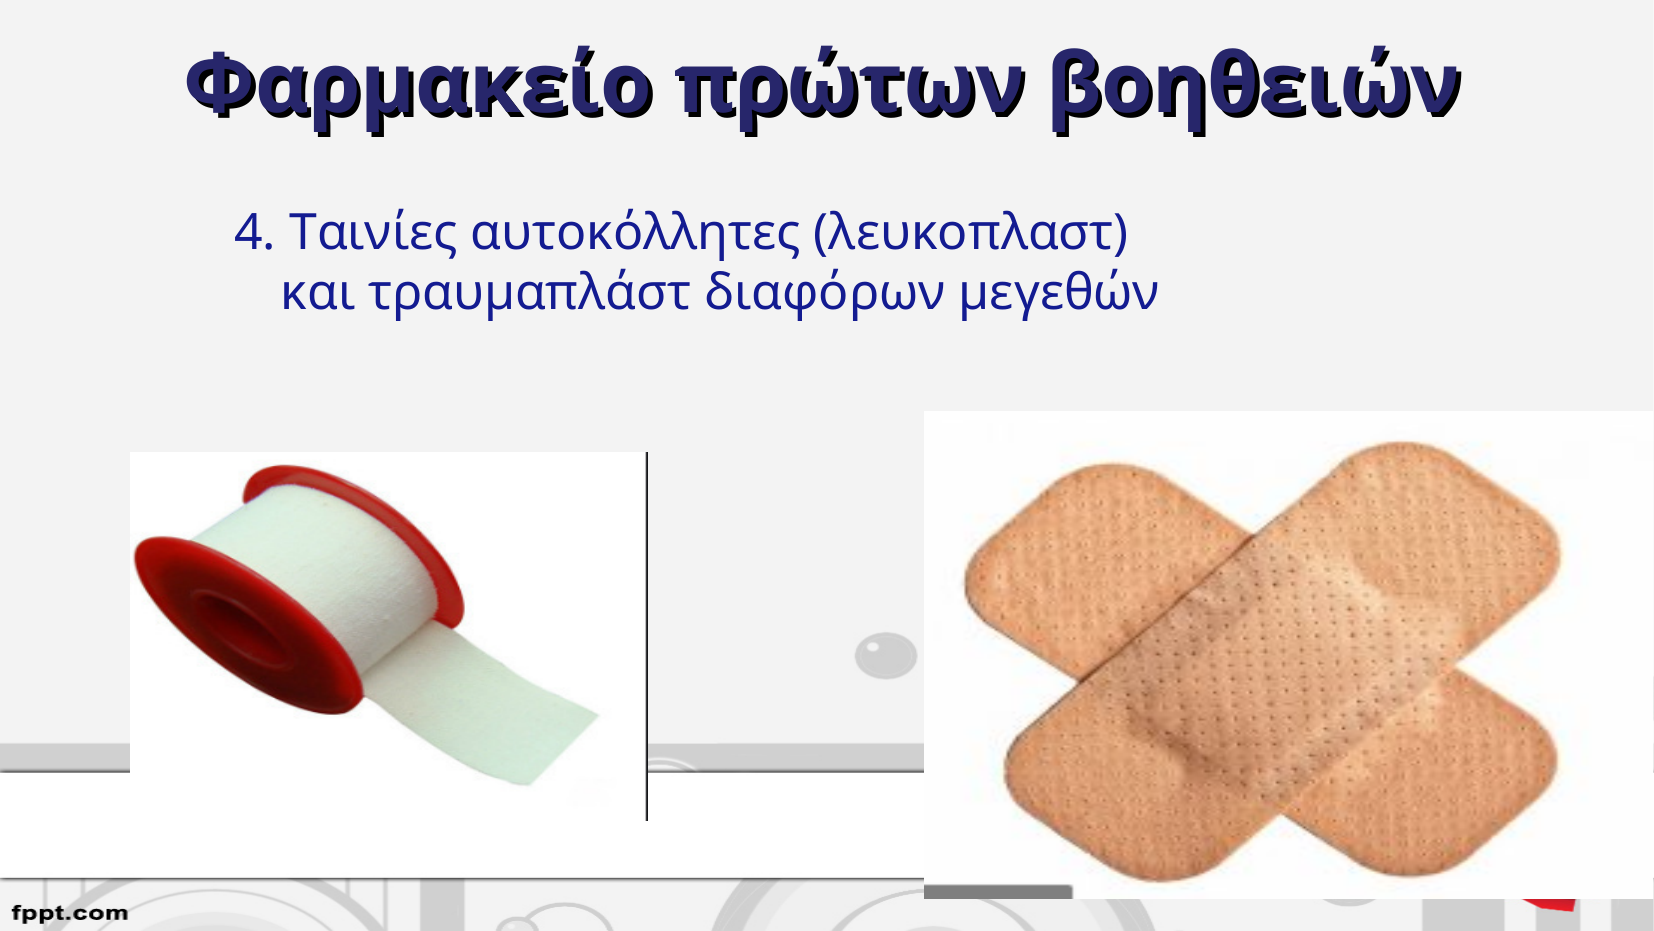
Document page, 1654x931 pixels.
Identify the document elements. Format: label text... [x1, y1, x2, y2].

picture [0, 0, 1654, 931]
text_box 4. Ταινίες αυτοκόλλητες (λευκοπλαστ) και τραυμαπλάστ διαφόρων μεγεθών [82, 191, 1281, 304]
text_box Φαρμακείο πρώτων βοηθειών [1069, 63, 1085, 103]
text_box Φαρμακείο πρώτων βοηθειών [169, 22, 1638, 118]
